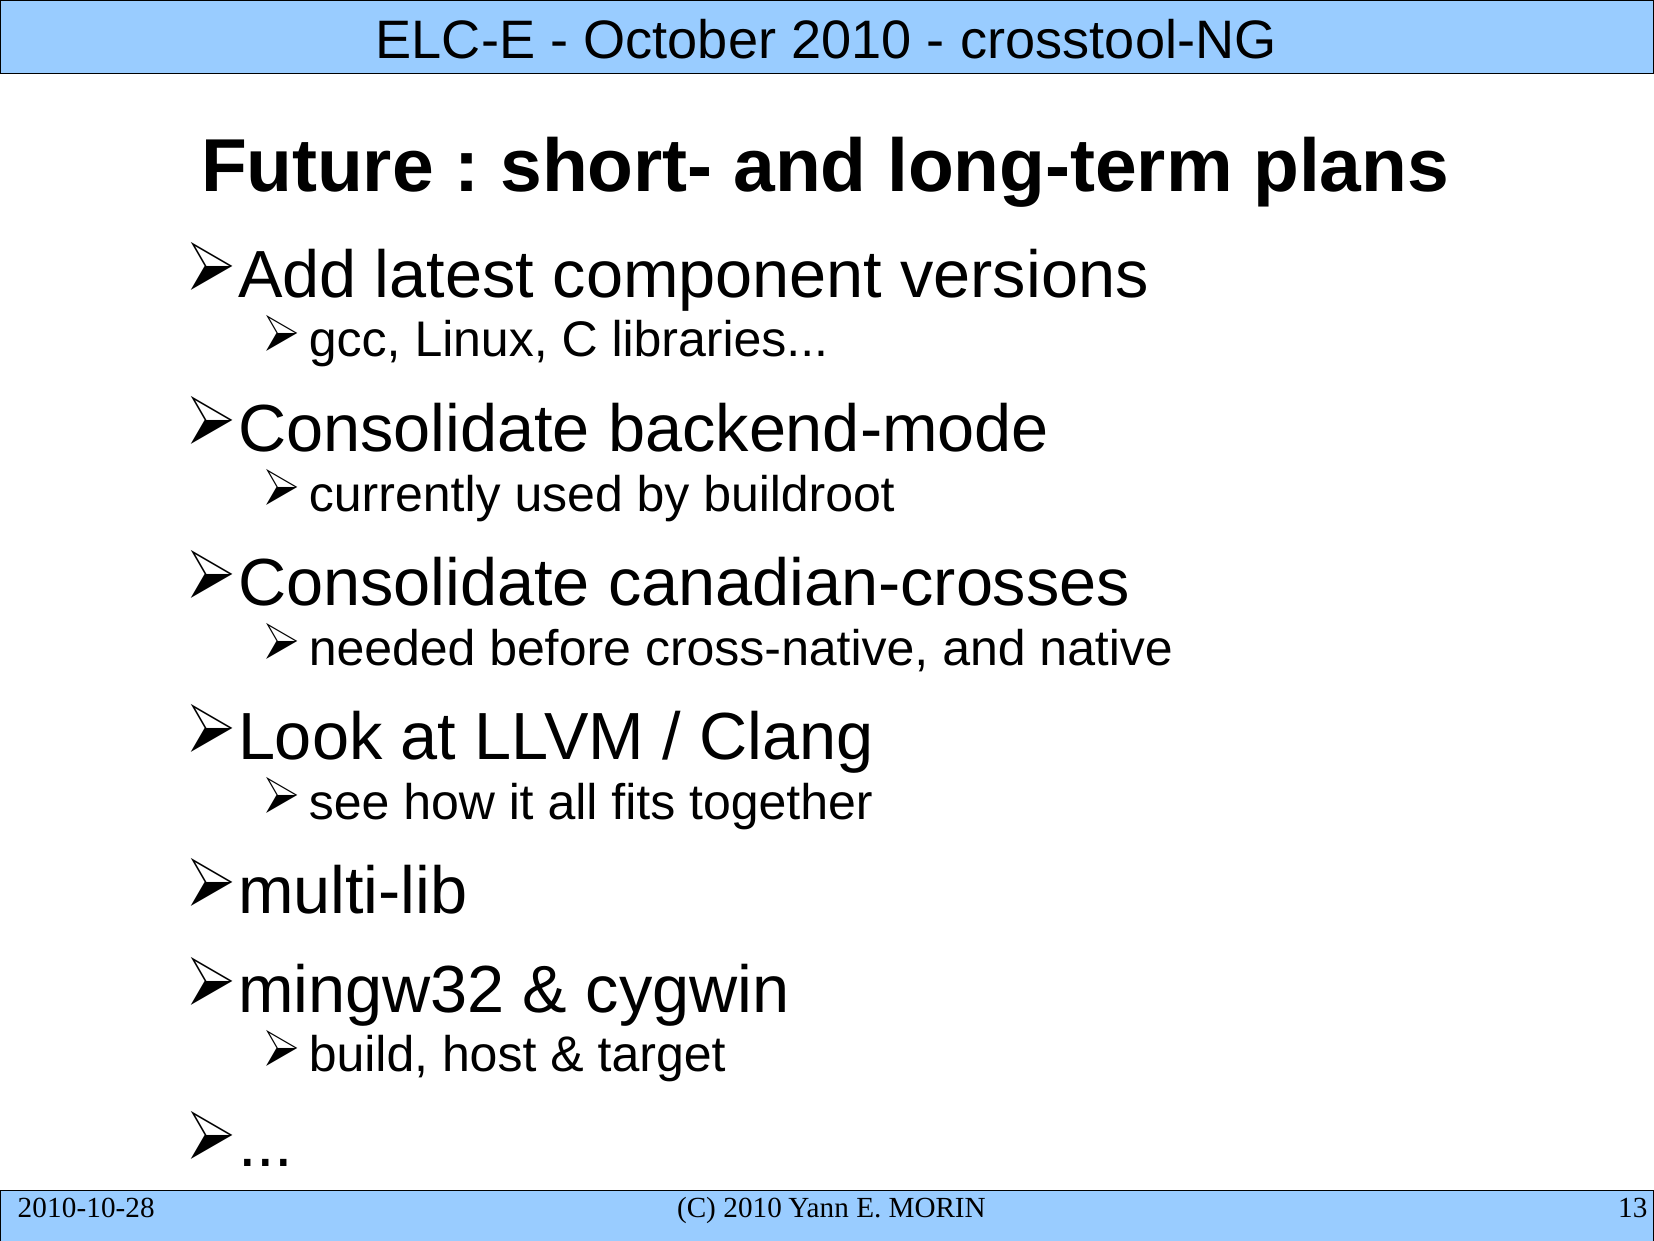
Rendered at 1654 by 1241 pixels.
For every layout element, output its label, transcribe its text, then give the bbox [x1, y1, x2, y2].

title ELC-E - October 2010 - crosstool-NG [82, 0, 1571, 79]
list Future : short- and long-term plans [167, 123, 1467, 222]
list Add latest component versions gcc, Linux, C libraries... Consolidate backend-mode currently used by buildroot Consolidate canadian-crosses needed before cross-native, and native Look at LLVM / Clang see how it all fits together multi-lib mingw32 & cygwin build, host & target ... [167, 236, 1467, 1181]
